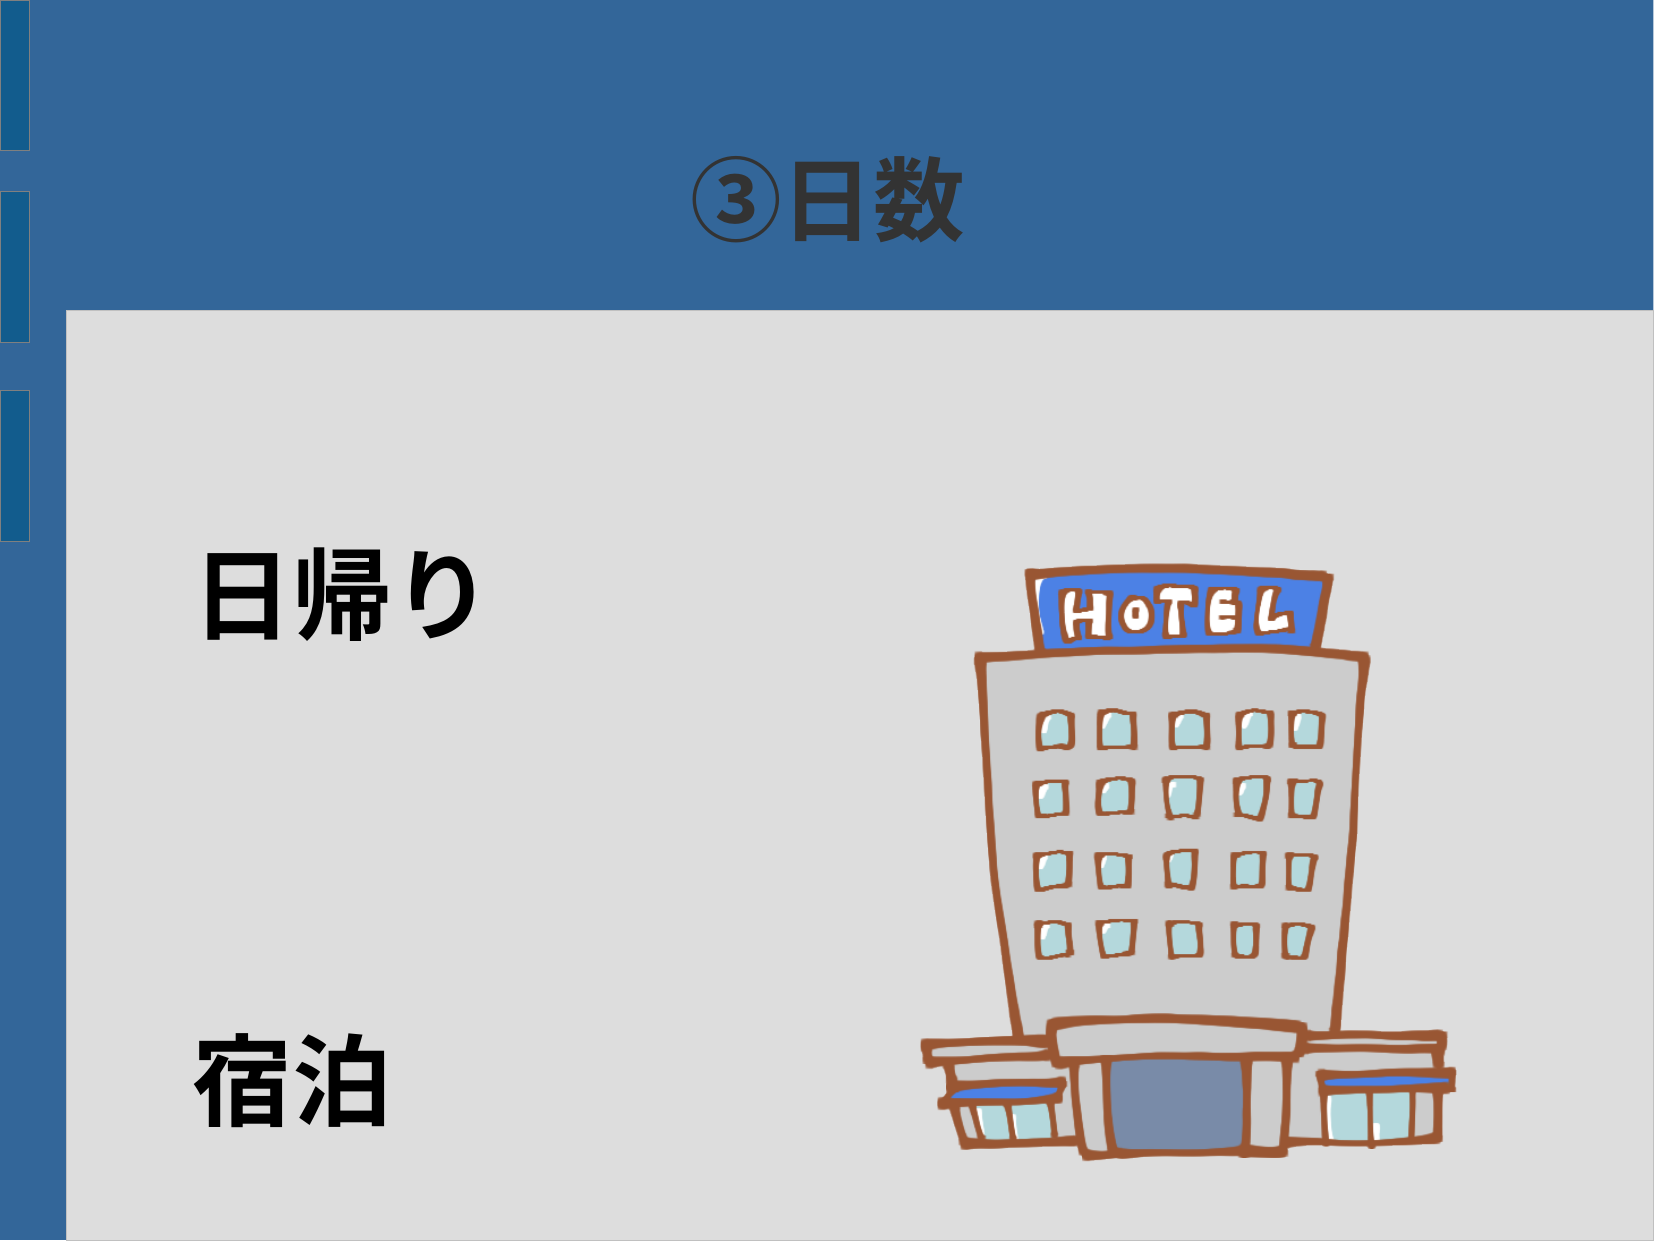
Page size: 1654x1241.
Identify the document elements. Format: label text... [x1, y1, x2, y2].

picture [844, 519, 1524, 1199]
title ③日数 [121, 91, 1534, 299]
list 日帰り 宿泊 [121, 516, 567, 1164]
